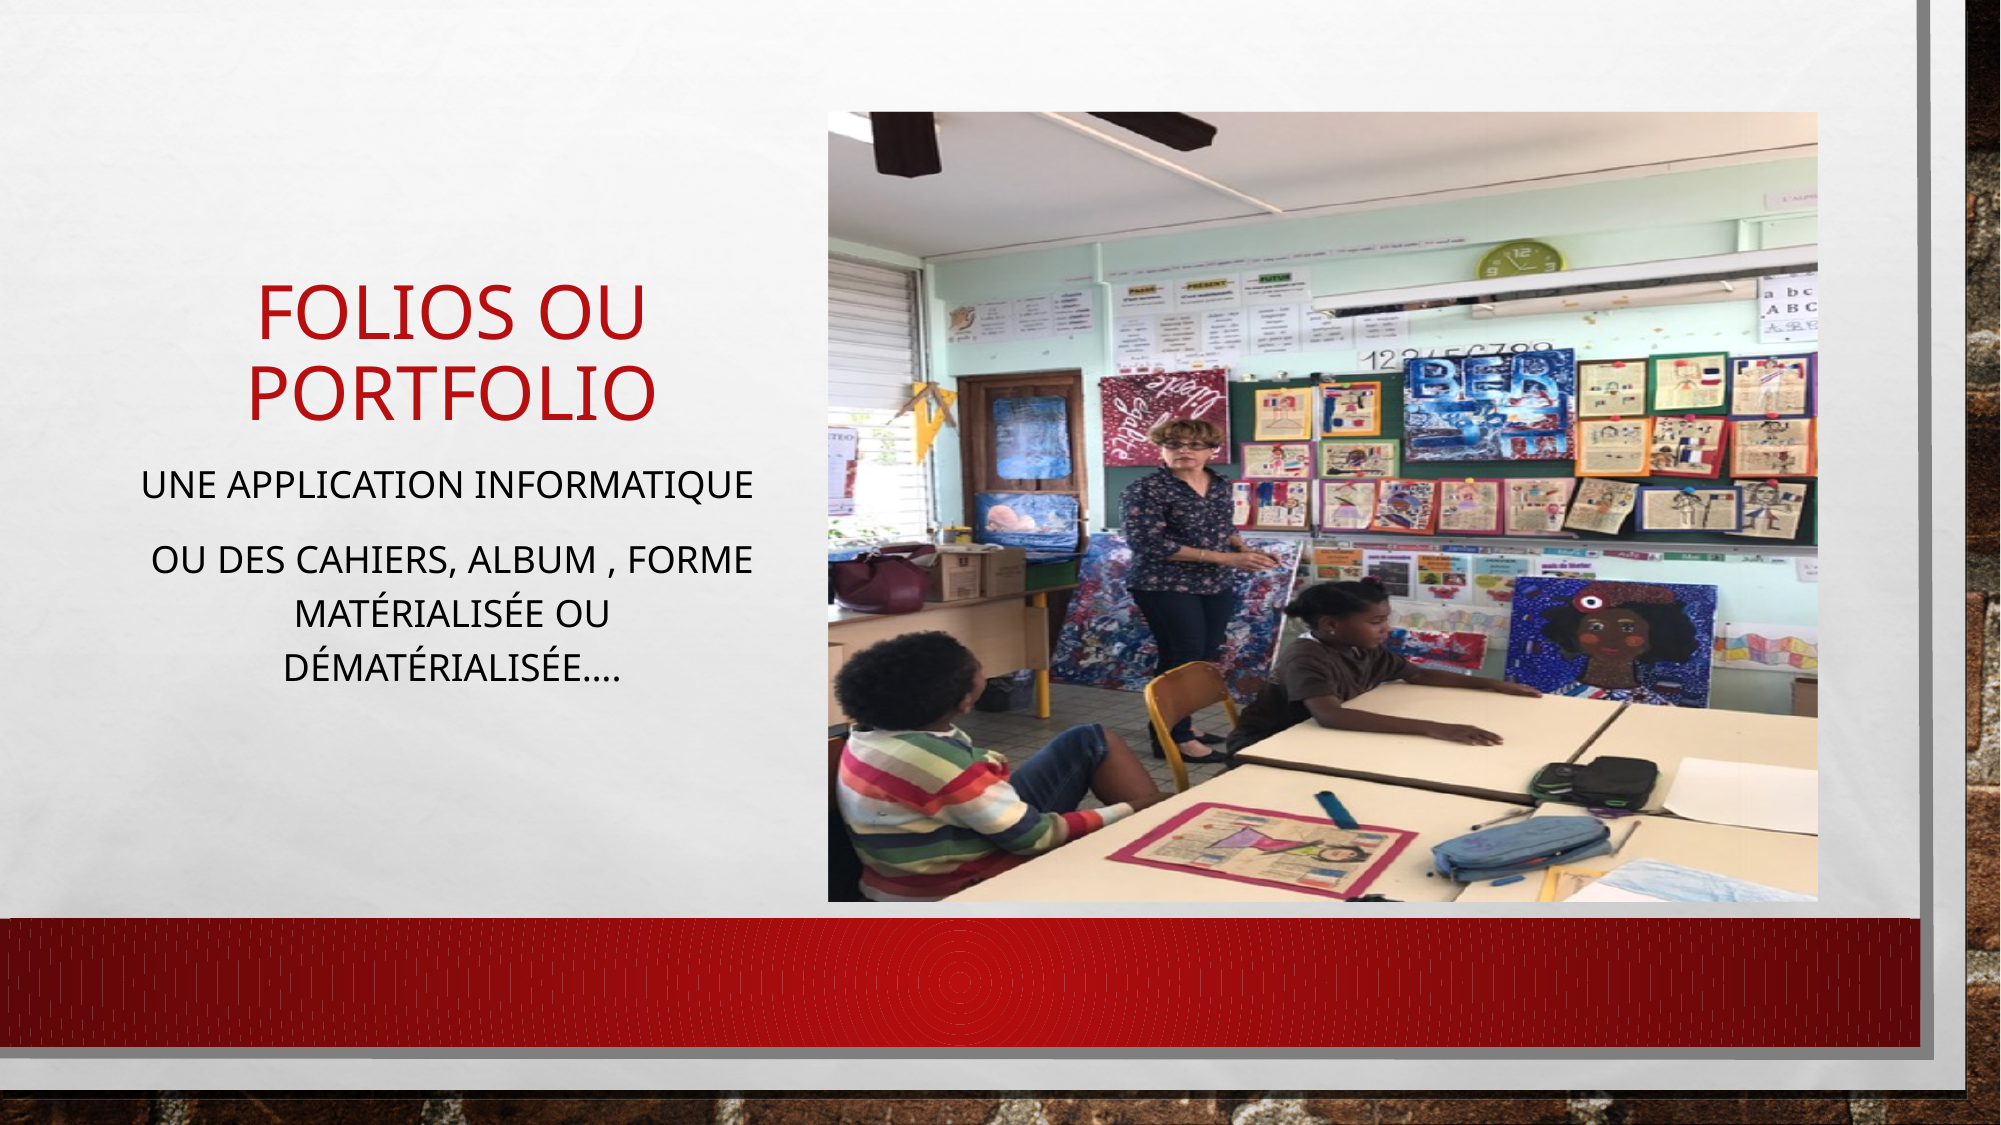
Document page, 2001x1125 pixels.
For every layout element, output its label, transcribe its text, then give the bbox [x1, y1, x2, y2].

picture [827, 111, 1818, 902]
list Une application informatique Ou des cahiers, album , forme matérialisée ou dématérialisée…. [113, 444, 791, 882]
title FOLIOS ou portfolio [113, 112, 791, 444]
